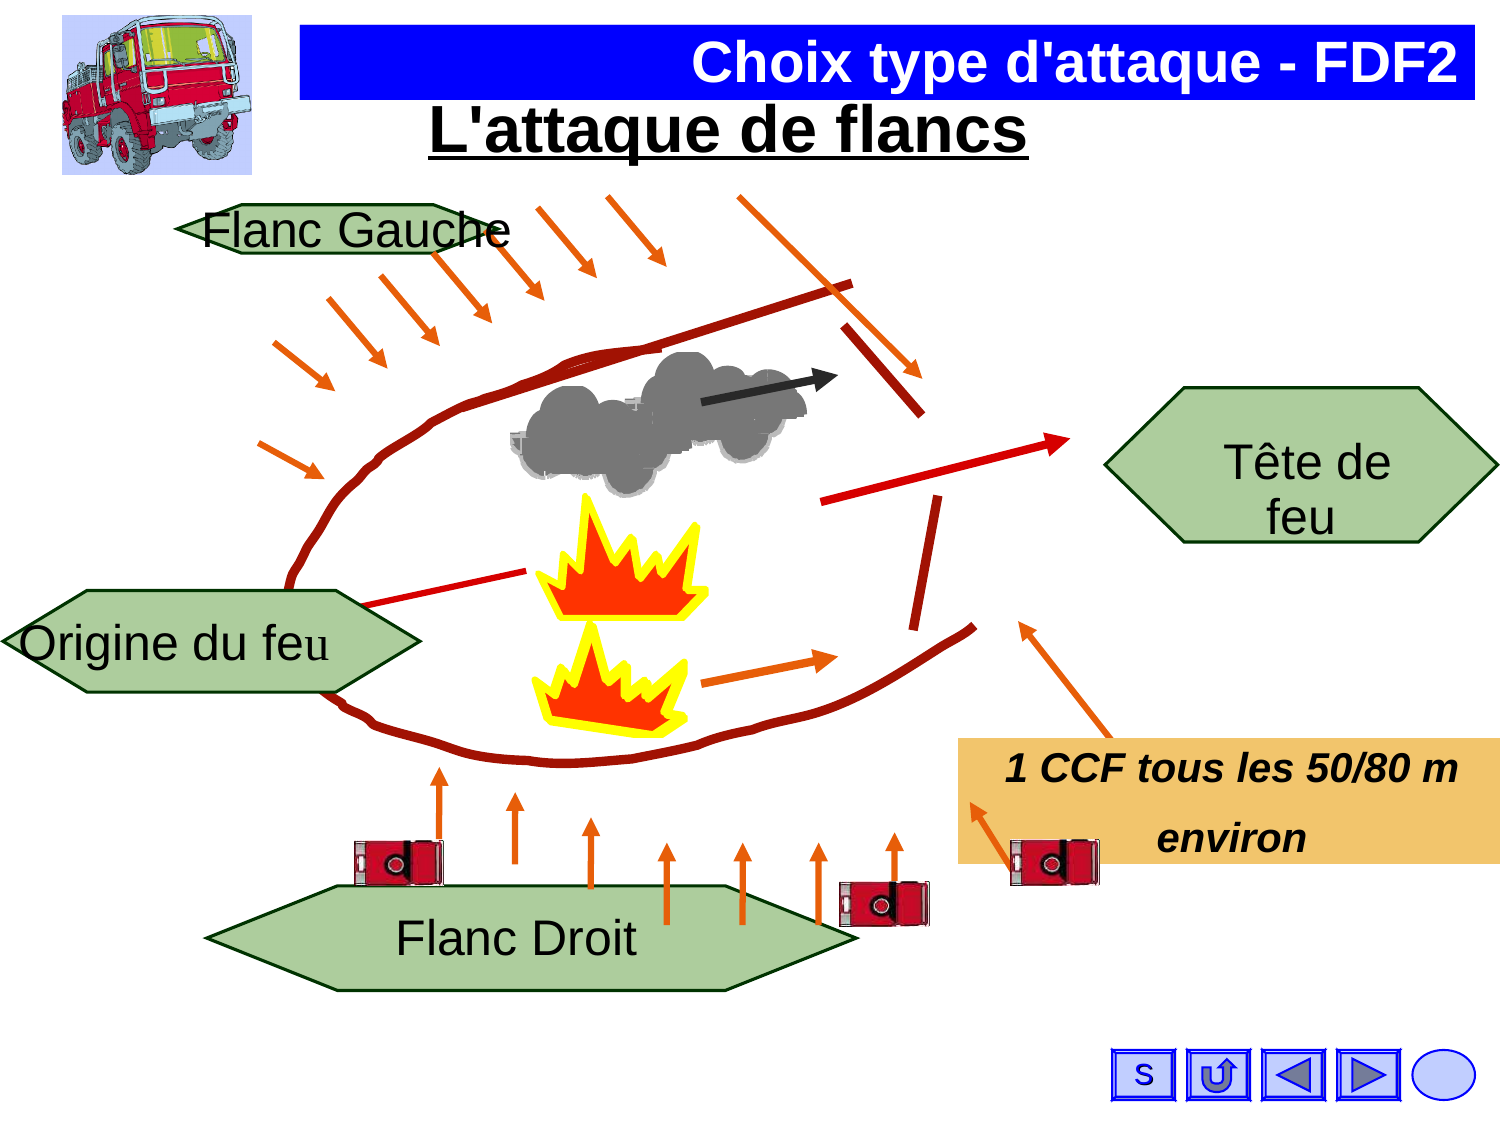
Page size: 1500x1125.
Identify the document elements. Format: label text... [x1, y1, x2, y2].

text_box L'attaque de flancs [413, 88, 1211, 178]
text_box Flanc Gauche [186, 194, 528, 266]
picture [1010, 839, 1100, 886]
text_box Tête de feu [1184, 387, 1419, 585]
text_box Choix type d'attaque - FDF2 [299, 24, 1475, 100]
text_box [206, 885, 857, 991]
text_box [177, 225, 186, 233]
text_box [1419, 388, 1498, 542]
picture [839, 881, 930, 927]
picture [354, 840, 444, 886]
picture [510, 352, 809, 738]
text_box Origine du feu [3, 608, 345, 680]
text_box [57, 590, 420, 693]
text_box 1 CCF tous les 50/80 m environ [957, 738, 1500, 871]
text_box Flanc Droit [380, 903, 653, 974]
text_box [1105, 387, 1184, 542]
text_box [1412, 1049, 1476, 1101]
